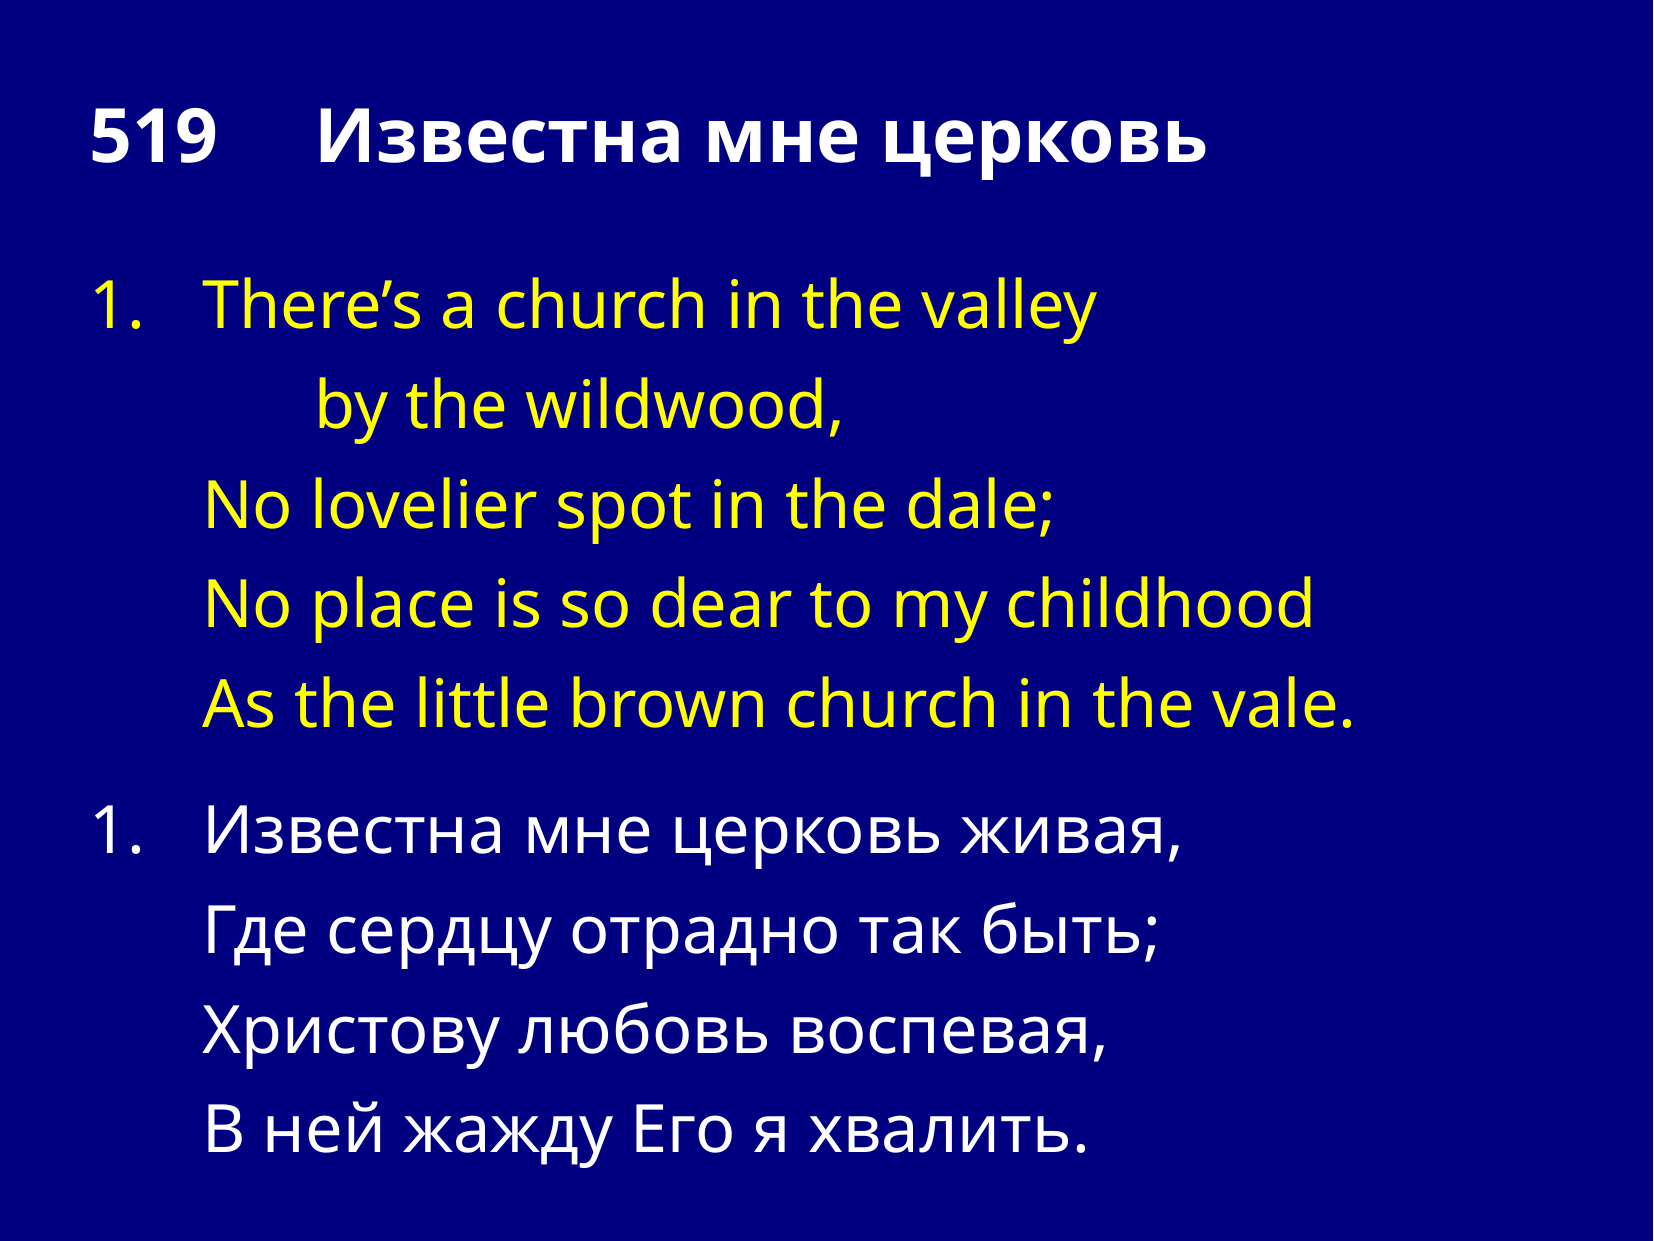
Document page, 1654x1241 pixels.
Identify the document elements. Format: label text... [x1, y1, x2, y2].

text_box 1. Известна мне церковь живая, Где сердцу отрадно так быть; Христову любовь воспевая, В ней жажду Его я хвалить. [75, 675, 1576, 1163]
text_box 519 Известна мне церковь [75, 75, 1576, 188]
text_box 1. There’s a church in the valley by the wildwood, No lovelier spot in the dale; No place is so dear to my childhood As the little brown church in the vale. [75, 188, 1576, 675]
